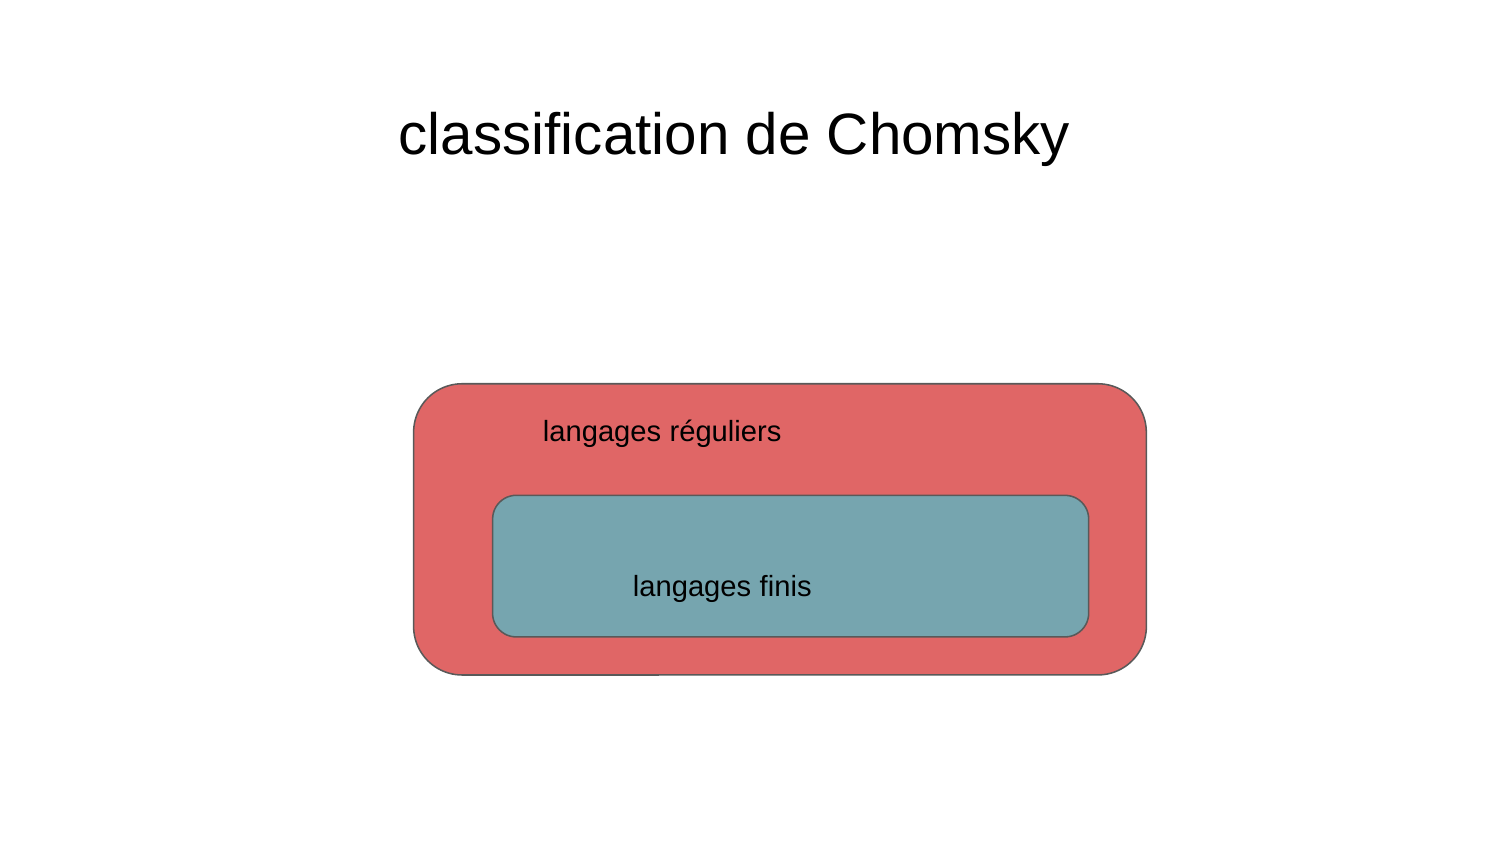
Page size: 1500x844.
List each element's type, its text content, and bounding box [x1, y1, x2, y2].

text_box langages finis [617, 552, 893, 605]
text_box [413, 383, 1147, 676]
text_box langages réguliers [528, 397, 939, 466]
title classification de Chomsky [383, 81, 1117, 176]
